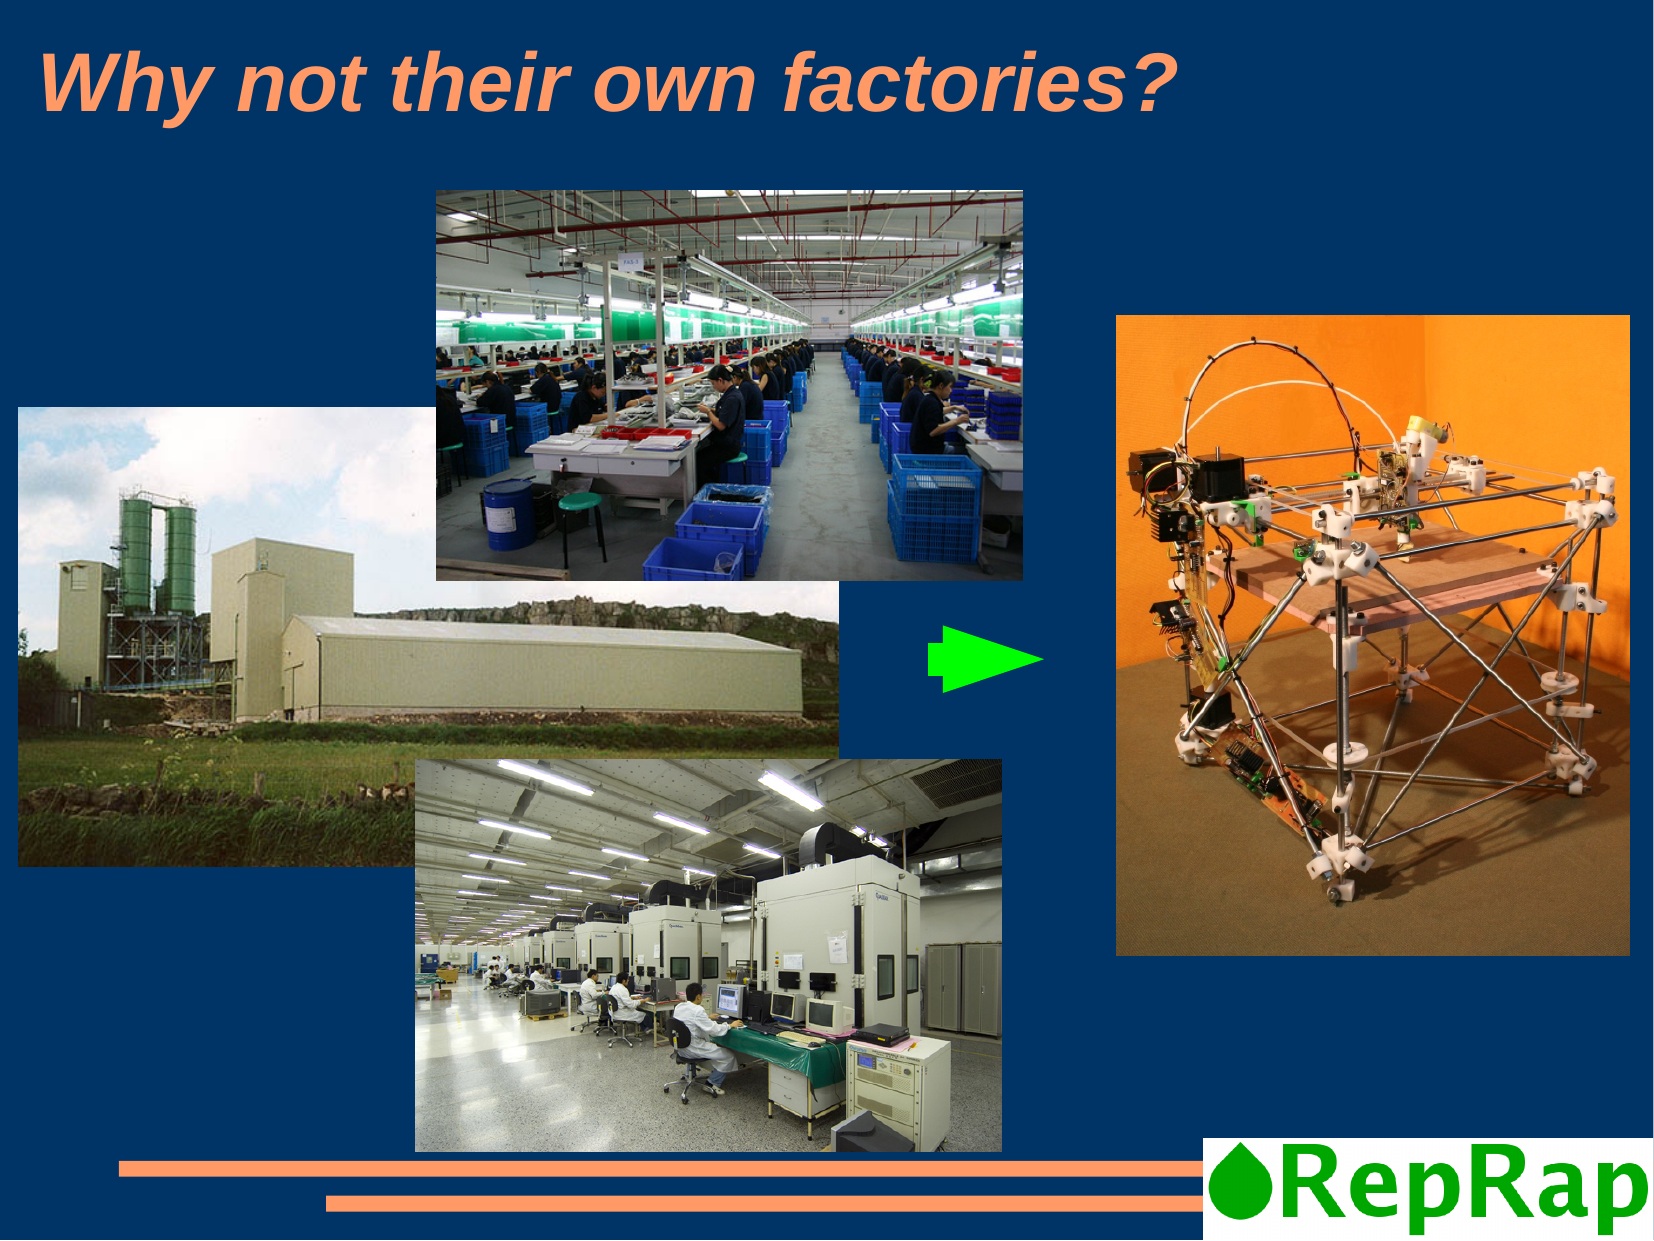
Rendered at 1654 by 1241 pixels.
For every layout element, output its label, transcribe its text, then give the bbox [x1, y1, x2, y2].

picture [1116, 315, 1630, 956]
picture [18, 190, 1023, 1152]
title Why not their own factories? [37, 0, 1532, 187]
picture [1203, 1138, 1654, 1241]
